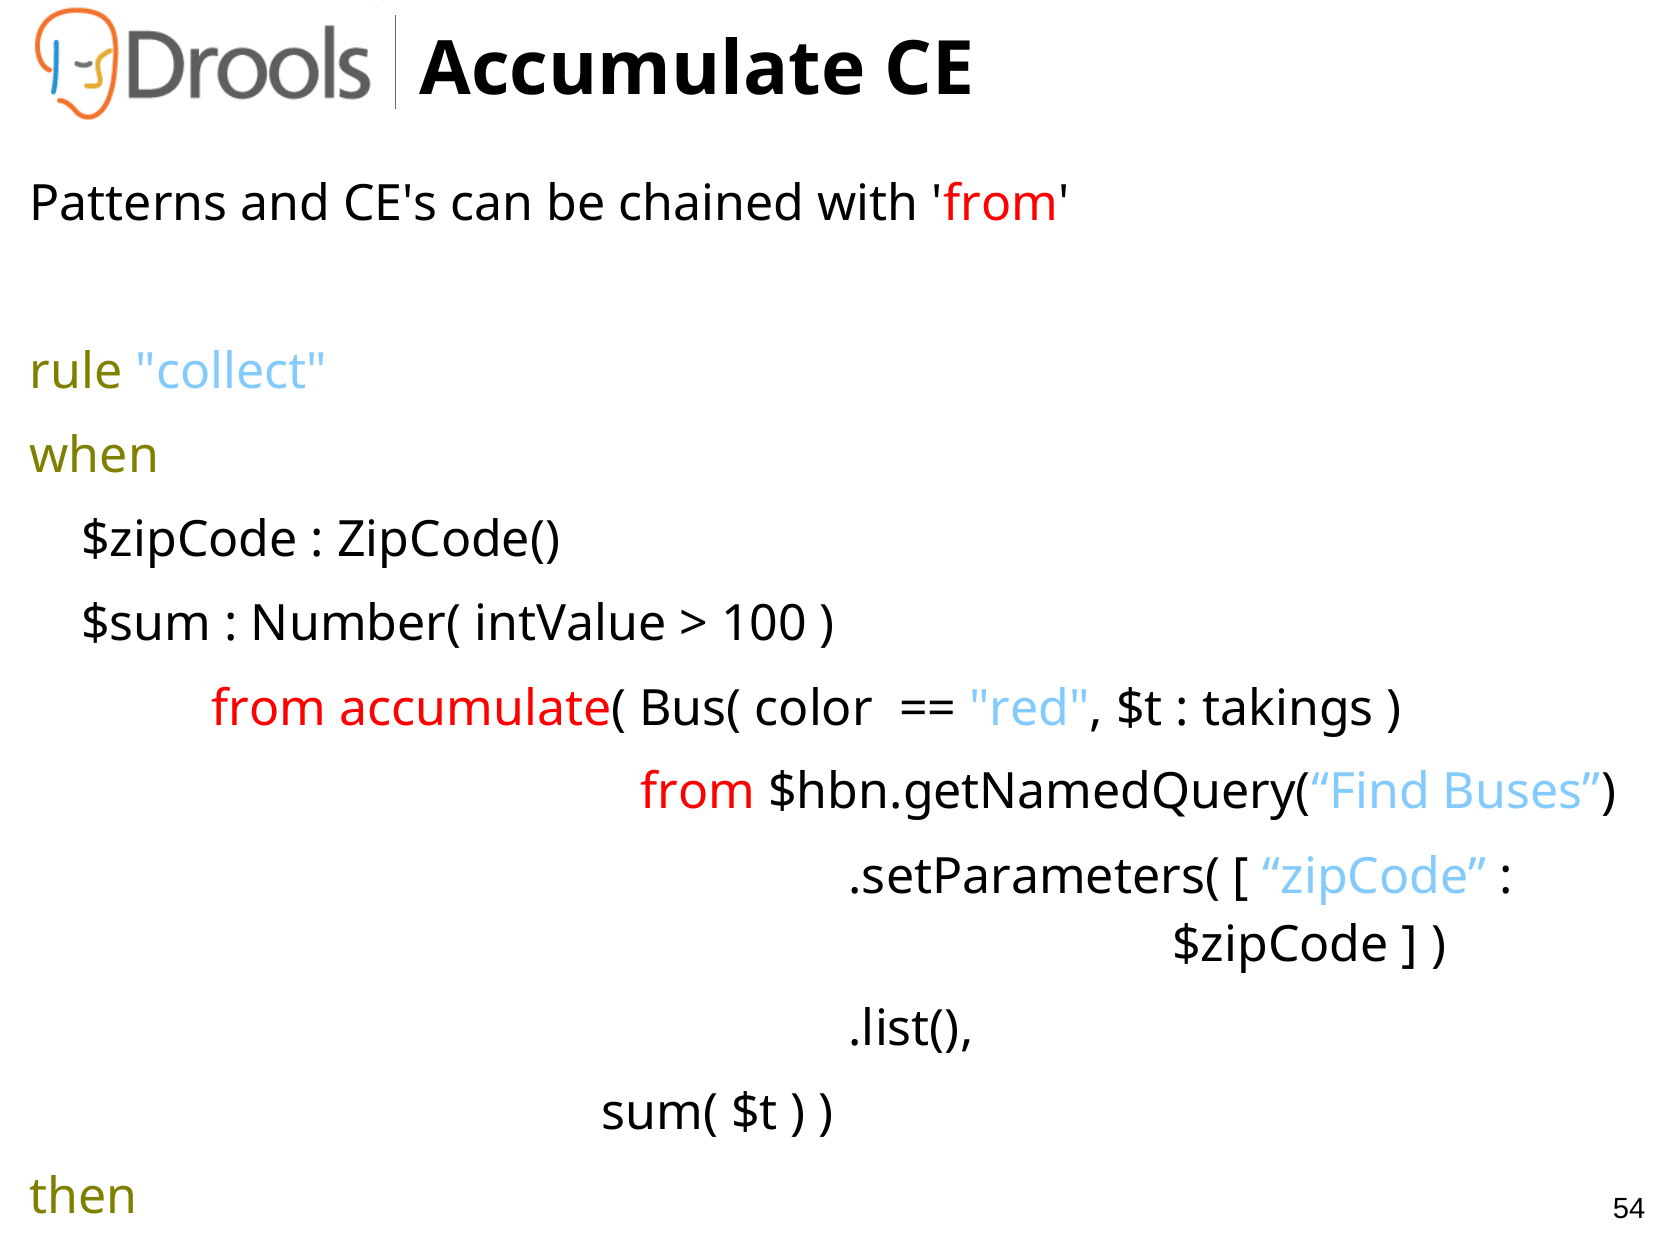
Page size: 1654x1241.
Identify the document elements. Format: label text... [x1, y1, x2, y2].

title Accumulate CE [419, 12, 1630, 118]
list Patterns and CE's can be chained with 'from' rule "collect" when $zipCode : ZipCode() $sum : Number( intValue > 100 ) from accumulate( Bus( color == "red", $t : takings ) from $hbn.getNamedQuery(“Find Buses”) .setParameters( [ “zipCode” : $zipCode ] ) .list(), sum( $t ) ) then print "sum is “ + $sum; end [29, 166, 1625, 1209]
picture [29, 0, 384, 126]
